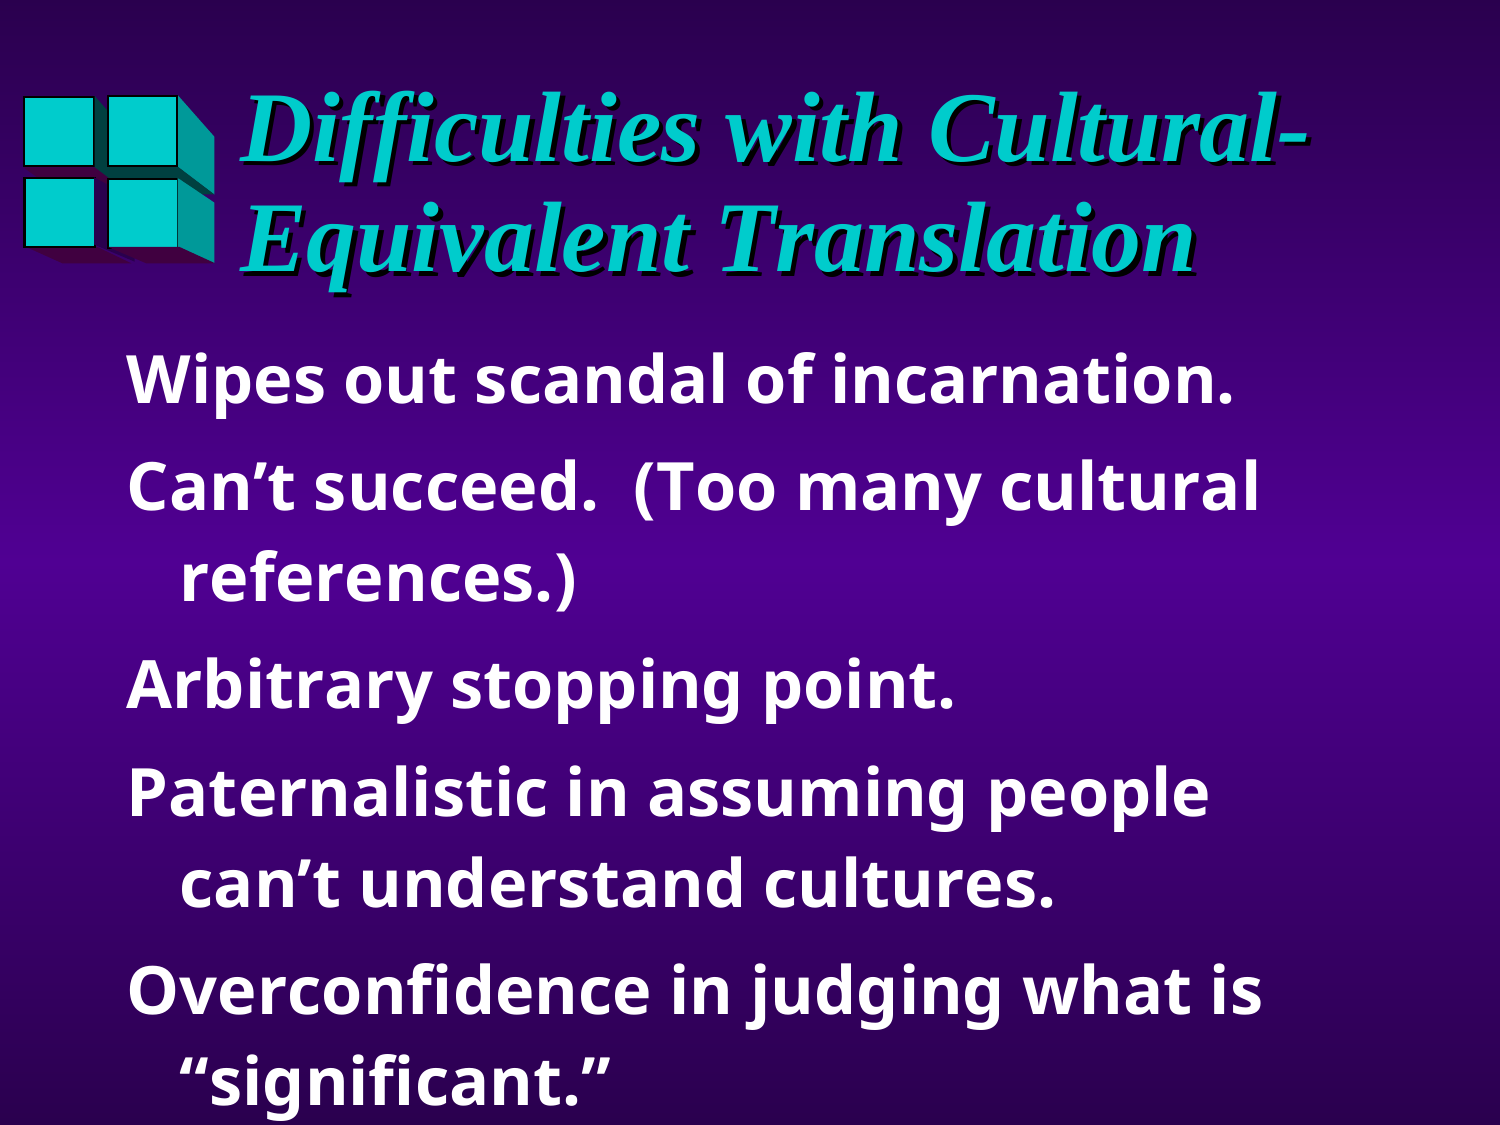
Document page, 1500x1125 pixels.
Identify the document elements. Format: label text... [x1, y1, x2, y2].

list Wipes out scandal of incarnation. Can’t succeed. (Too many cultural references.) Arbitrary stopping point. Paternalistic in assuming people can’t understand cultures. Overconfidence in judging what is “significant.” [112, 324, 1388, 1034]
title Difficulties with Cultural- Equivalent Translation [224, 64, 1388, 302]
